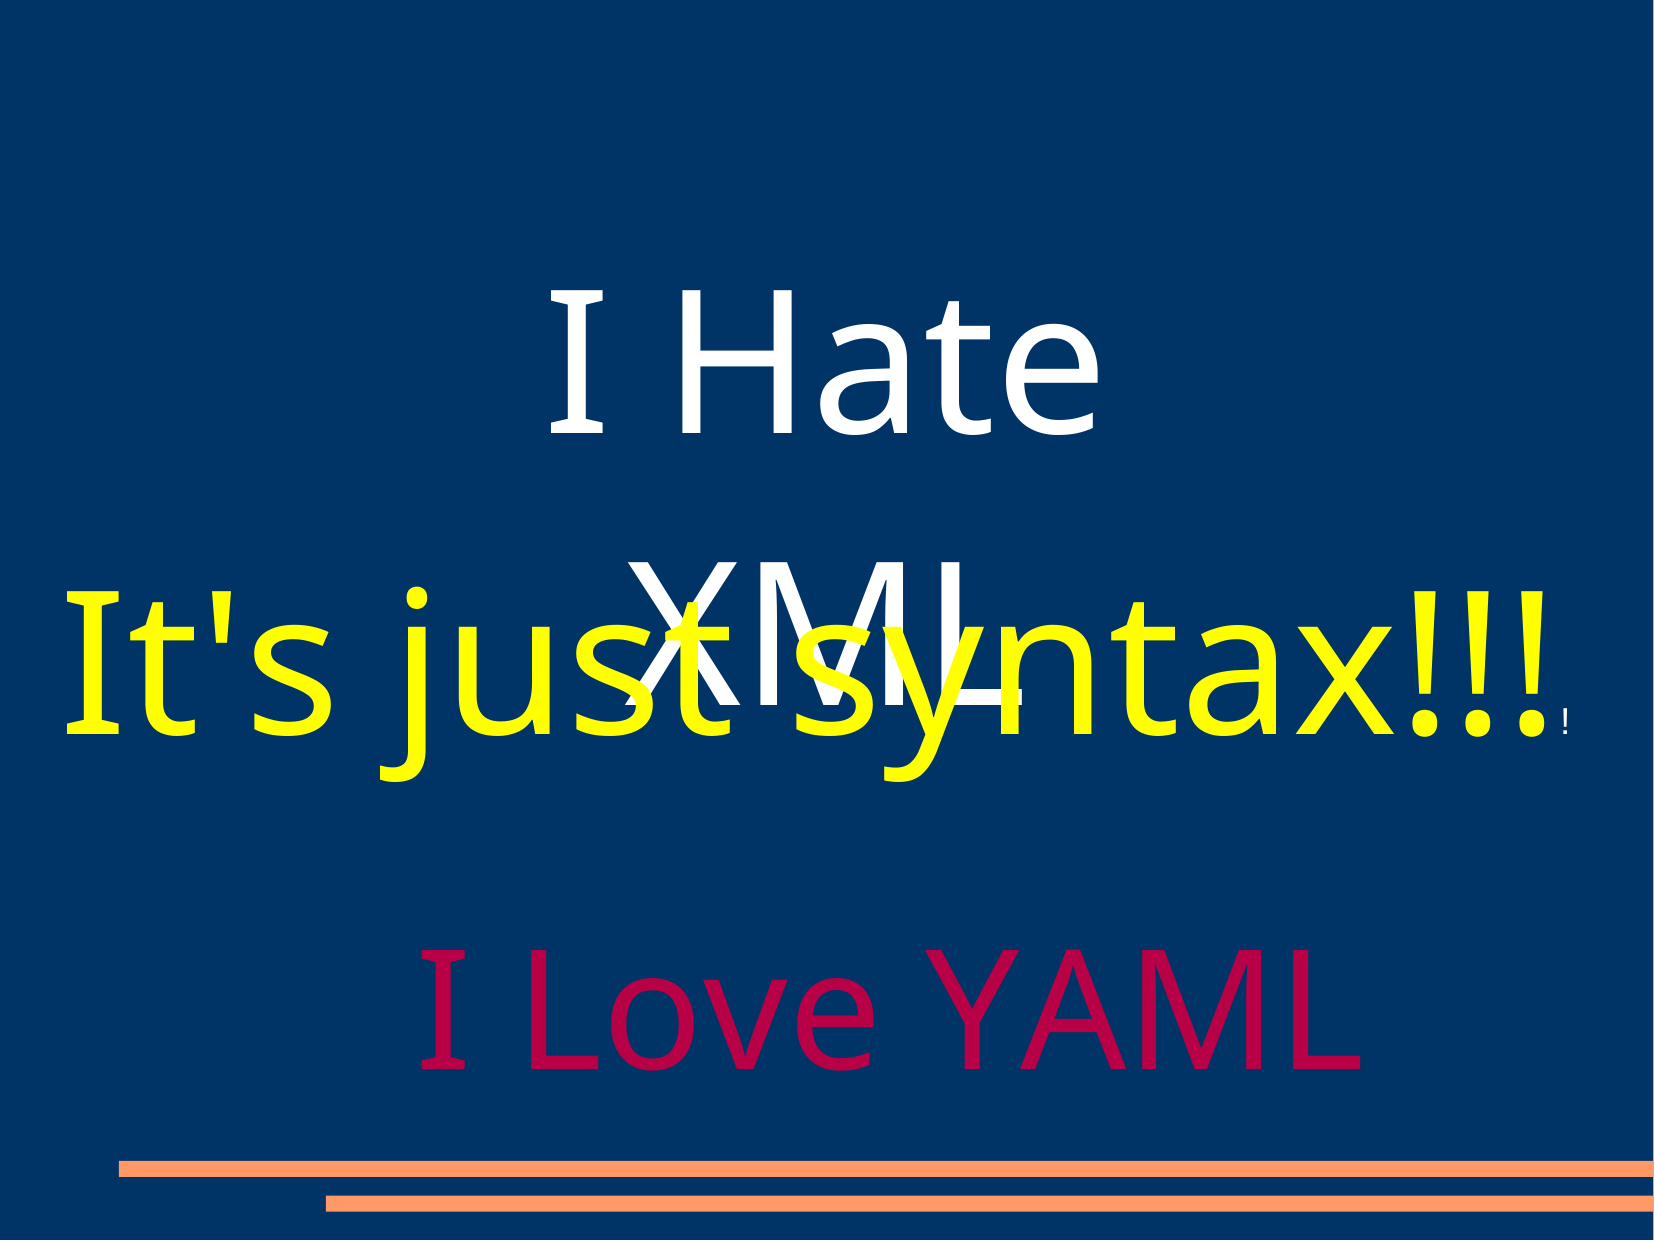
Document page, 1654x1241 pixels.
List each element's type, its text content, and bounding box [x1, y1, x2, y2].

text_box I Love YAML [400, 883, 1282, 1100]
text_box It's just syntax!!!! [44, 513, 1620, 785]
text_box I Hate XML [467, 212, 1185, 440]
